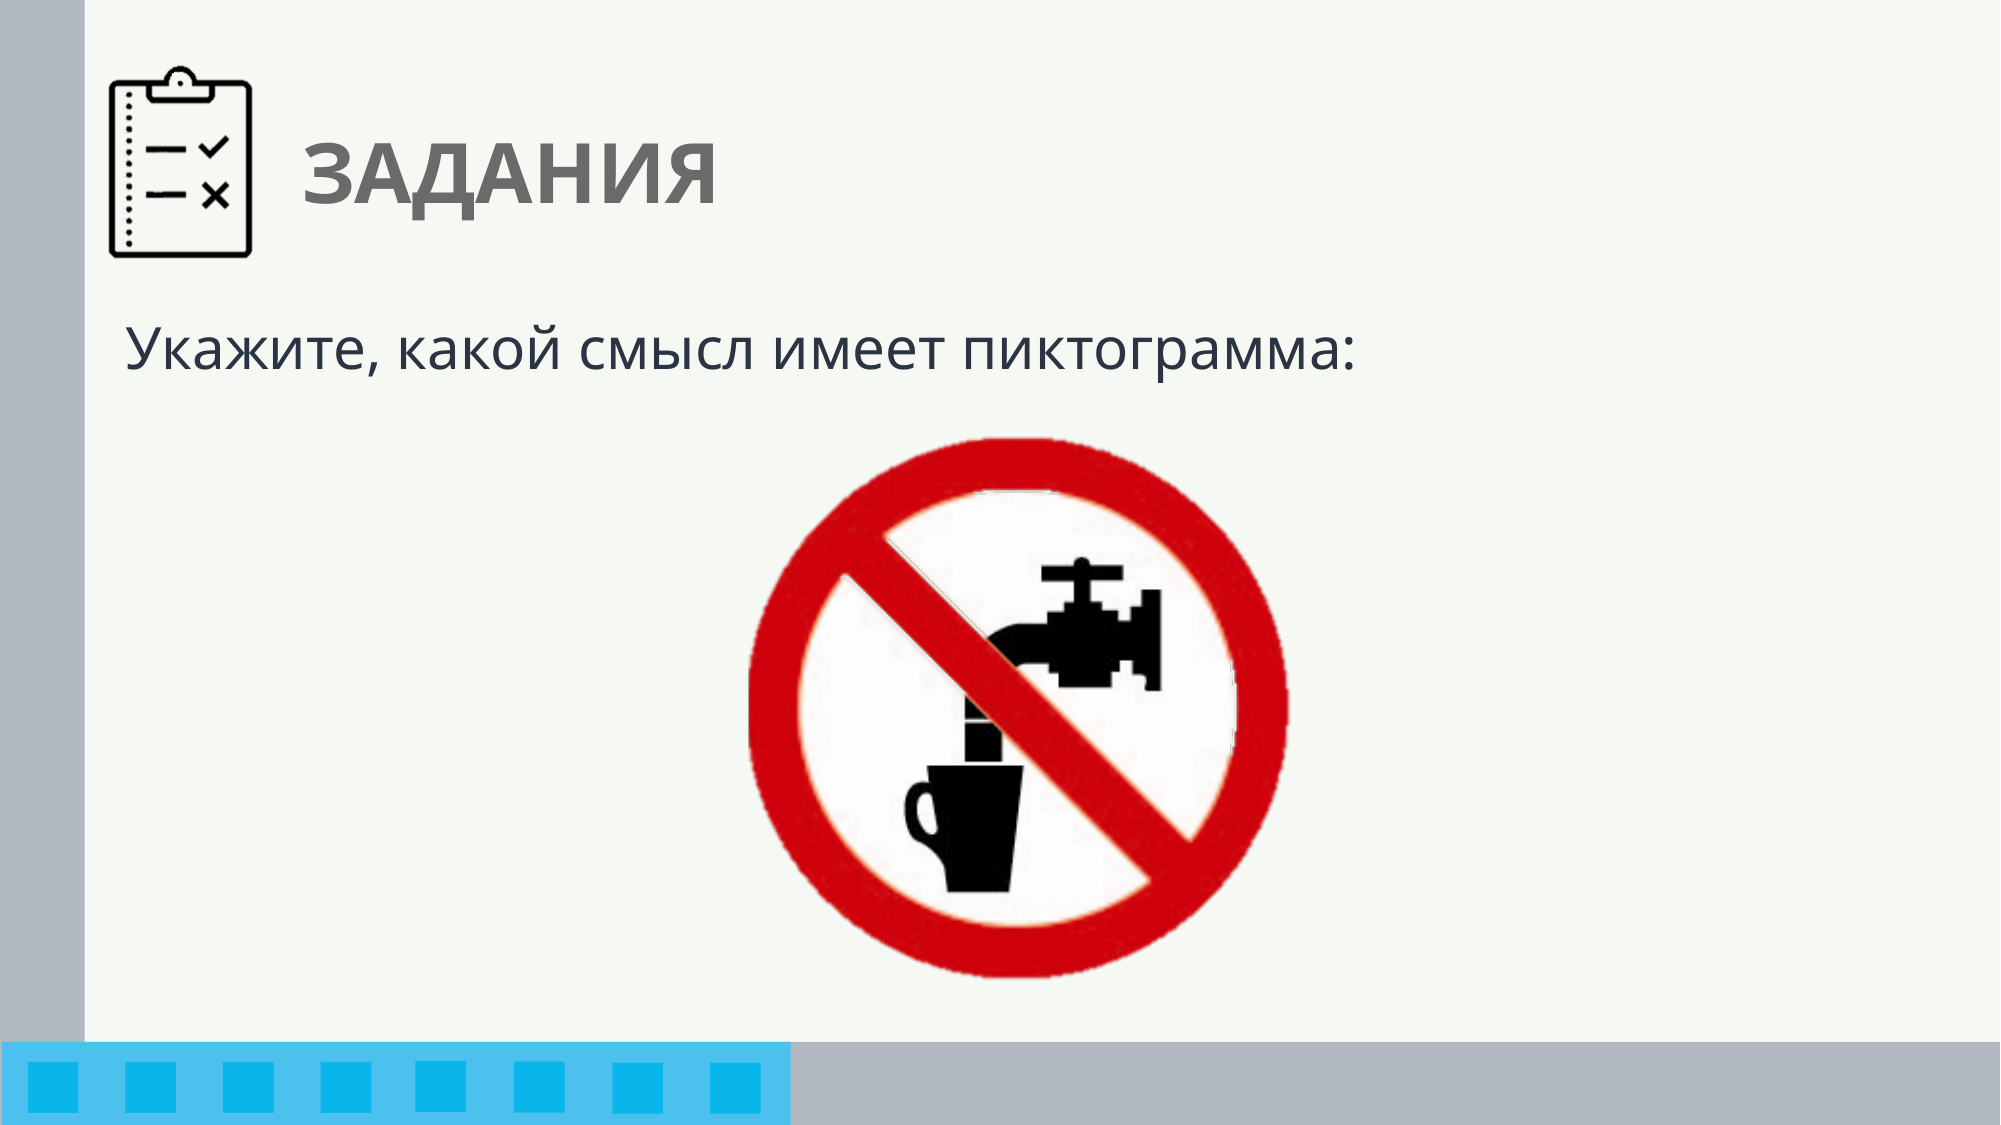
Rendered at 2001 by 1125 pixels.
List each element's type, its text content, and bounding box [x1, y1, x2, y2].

title ЗАДАНИЯ [285, 67, 1892, 286]
picture [732, 416, 1302, 986]
picture [85, 54, 286, 286]
list Укажите, какой смысл имеет пиктограмма: [110, 311, 1892, 965]
